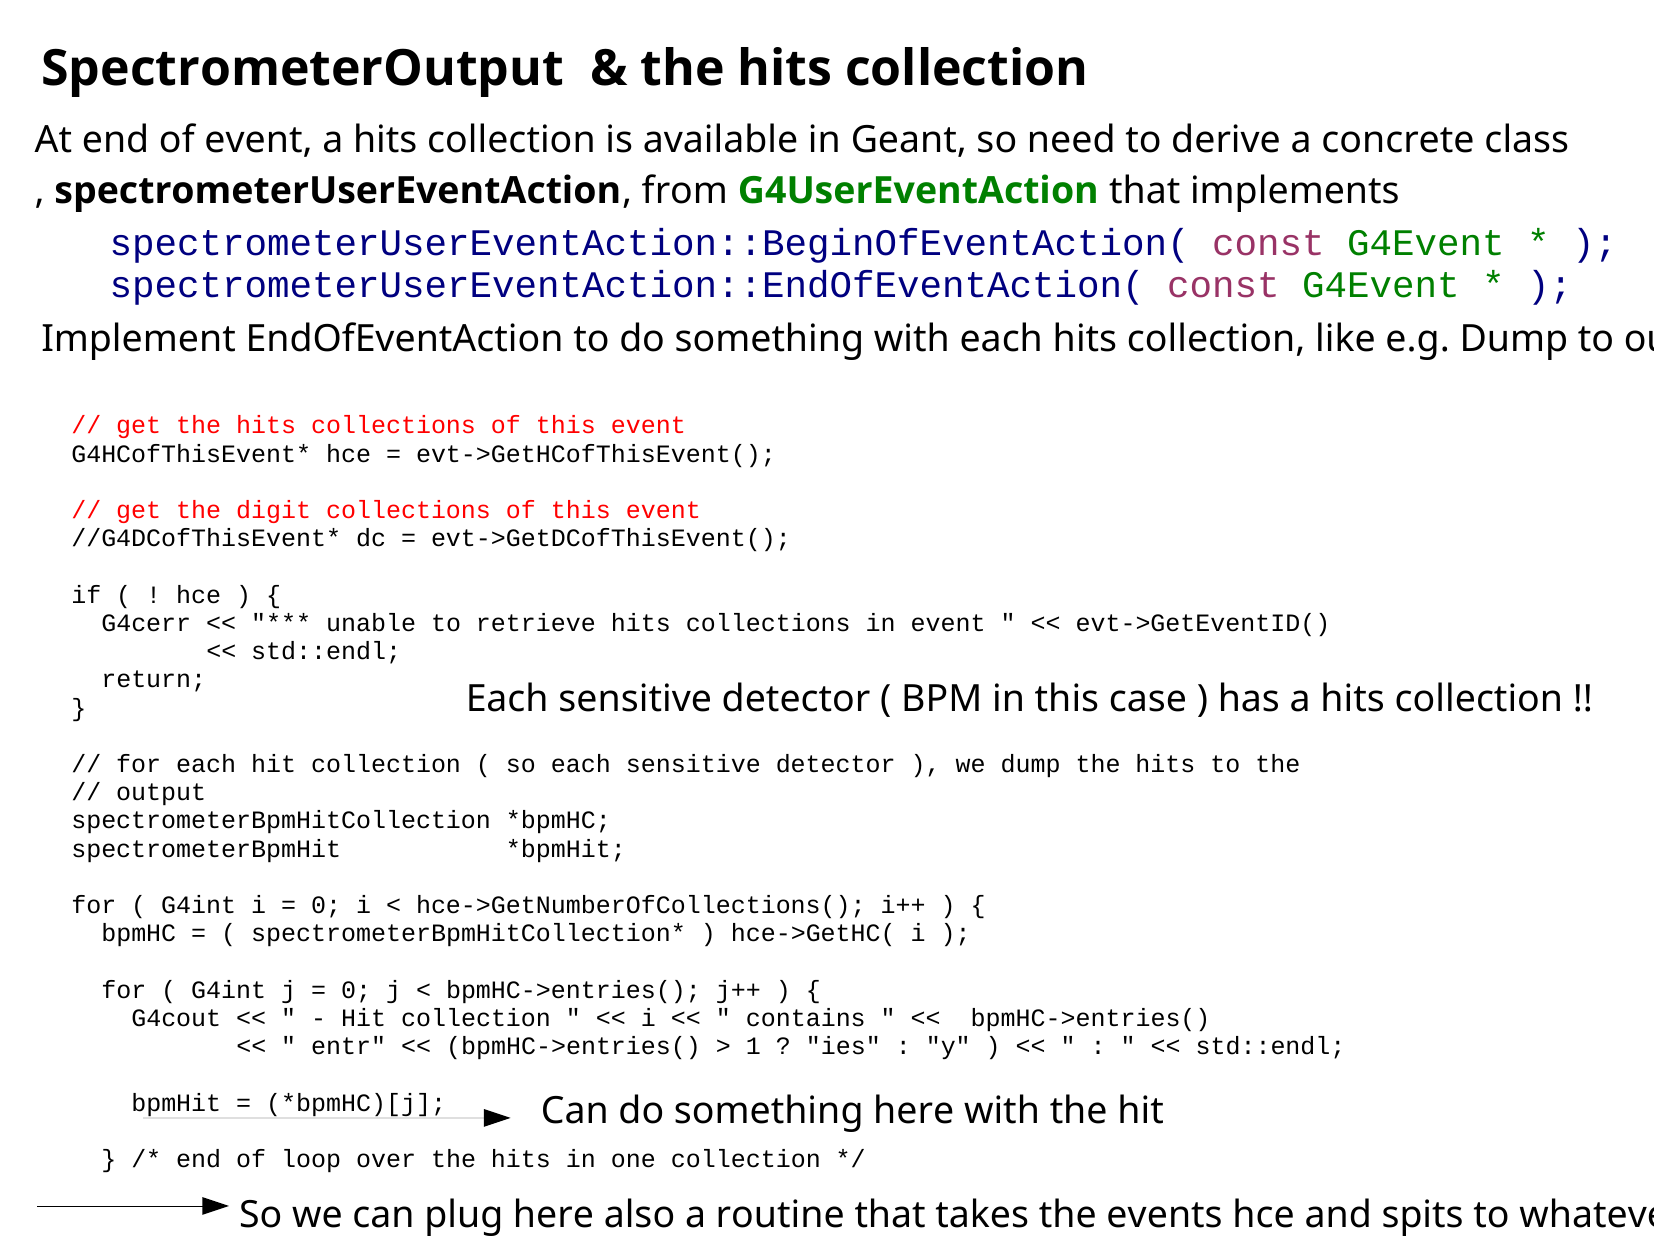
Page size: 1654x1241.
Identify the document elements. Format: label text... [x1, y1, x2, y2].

text_box So we can plug here also a routine that takes the events hce and spits to whatever [224, 1180, 1622, 1241]
text_box SpectrometerOutput & the hits collection [26, 24, 1046, 101]
text_box Each sensitive detector ( BPM in this case ) has a hits collection !! [451, 664, 1572, 725]
text_box Implement EndOfEventAction to do something with each hits collection, like e.g. Dump to output // get the hits collections of this event G4HCofThisEvent* hce = evt->GetHCofThisEvent(); // get the digit collections of this event //G4DCofThisEvent* dc = evt->GetDCofThisEvent(); if ( ! hce ) { G4cerr << "*** unable to retrieve hits collections in event " << evt->GetEventID() << std::endl; return; } // for each hit collection ( so each sensitive detector ), we dump the hits to the // output spectrometerBpmHitCollection *bpmHC; spectrometerBpmHit *bpmHit; for ( G4int i = 0; i < hce->GetNumberOfCollections(); i++ ) { bpmHC = ( spectrometerBpmHitCollection* ) hce->GetHC( i ); for ( G4int j = 0; j < bpmHC->entries(); j++ ) { G4cout << " - Hit collection " << i << " contains " << bpmHC->entries() << " entr" << (bpmHC->entries() > 1 ? "ies" : "y" ) << " : " << std::endl; bpmHit = (*bpmHC)[j]; } /* end of loop over the hits in one collection */ [26, 303, 1645, 1217]
text_box At end of event, a hits collection is available in Geant, so need to derive a concrete class , spectrometerUserEventAction, from G4UserEventAction that implements spectrometerUserEventAction::BeginOfEventAction( const G4Event * ); spectrometerUserEventAction::EndOfEventAction( const G4Event * ); [19, 105, 1632, 348]
text_box Can do something here with the hit [526, 1076, 1134, 1137]
